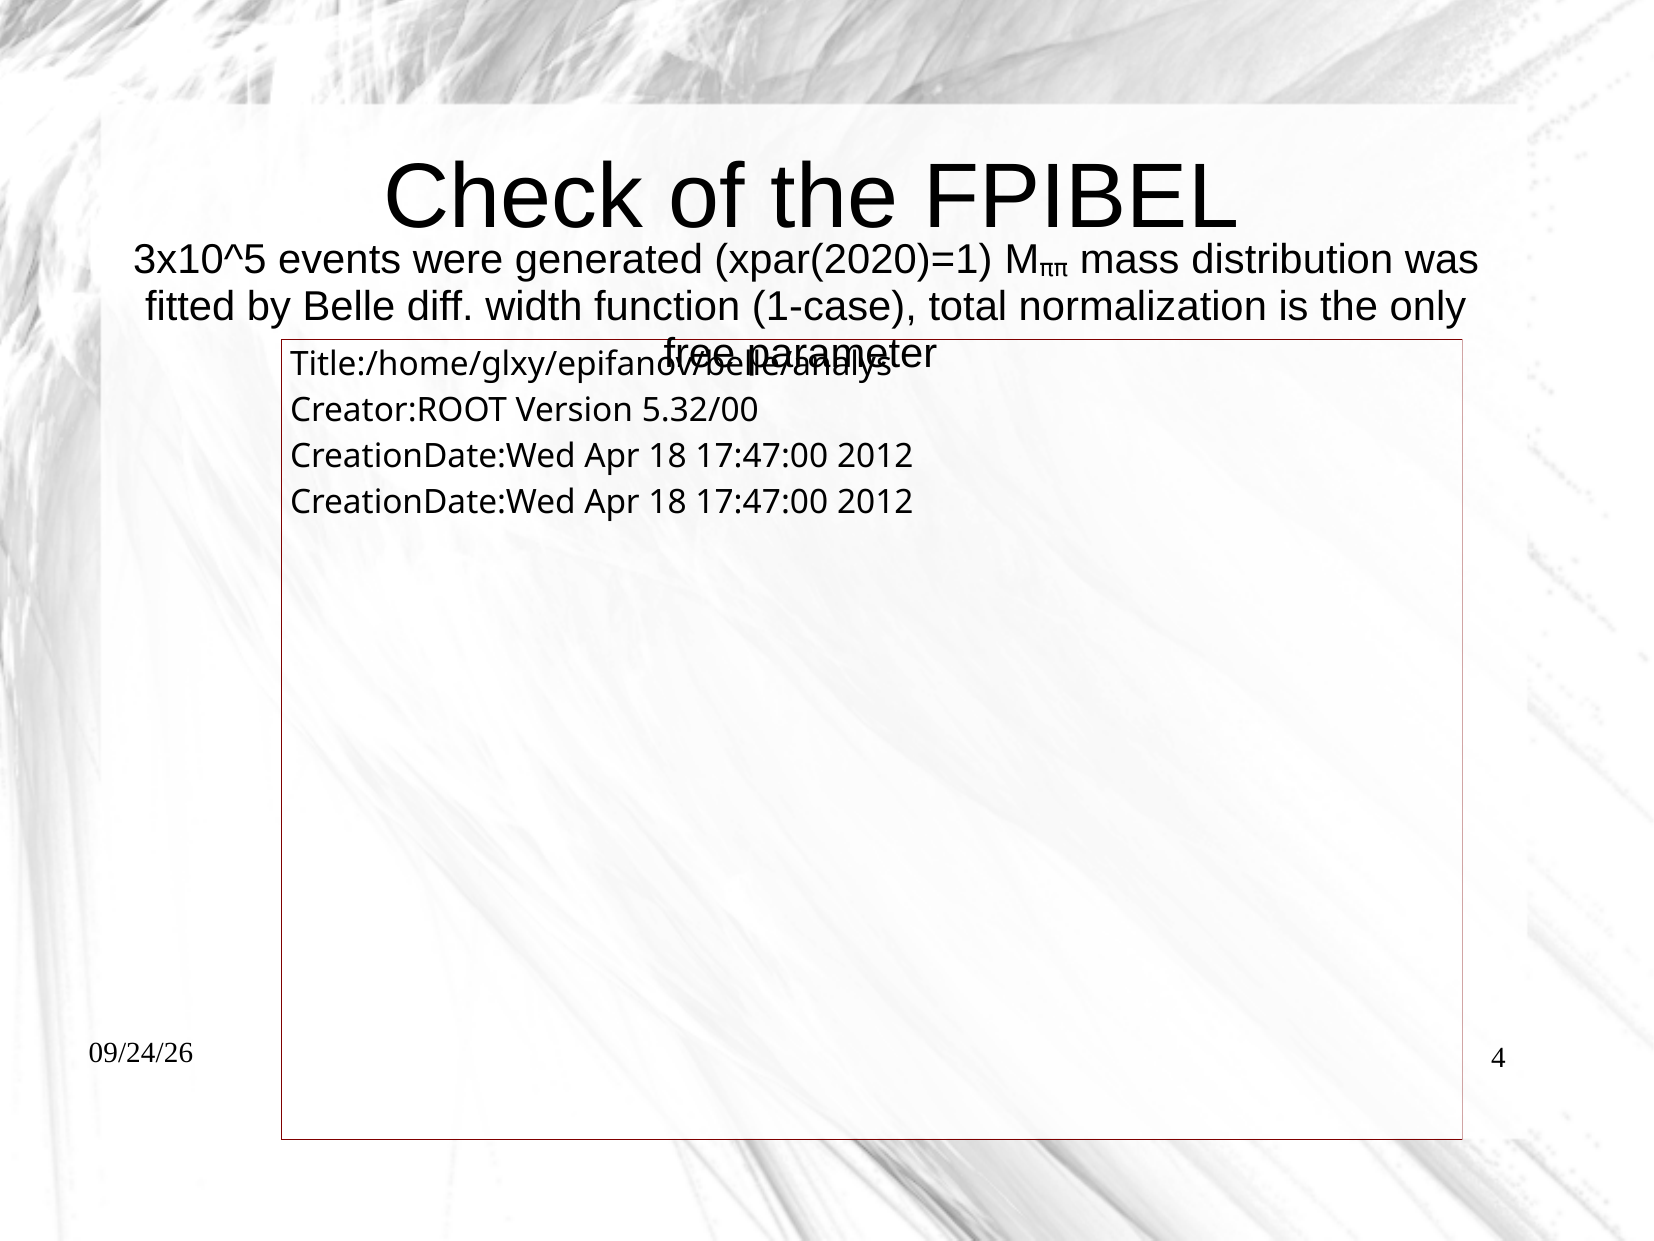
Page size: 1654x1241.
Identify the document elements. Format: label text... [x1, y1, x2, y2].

title 3x10^5 events were generated (xpar(2020)=1) Mππ mass distribution was fitted by Belle diff. width function (1-case), total normalization is the only free parameter [112, 227, 1501, 383]
title Check of the FPIBEL [118, 119, 1506, 273]
picture [0, 0, 1654, 1241]
